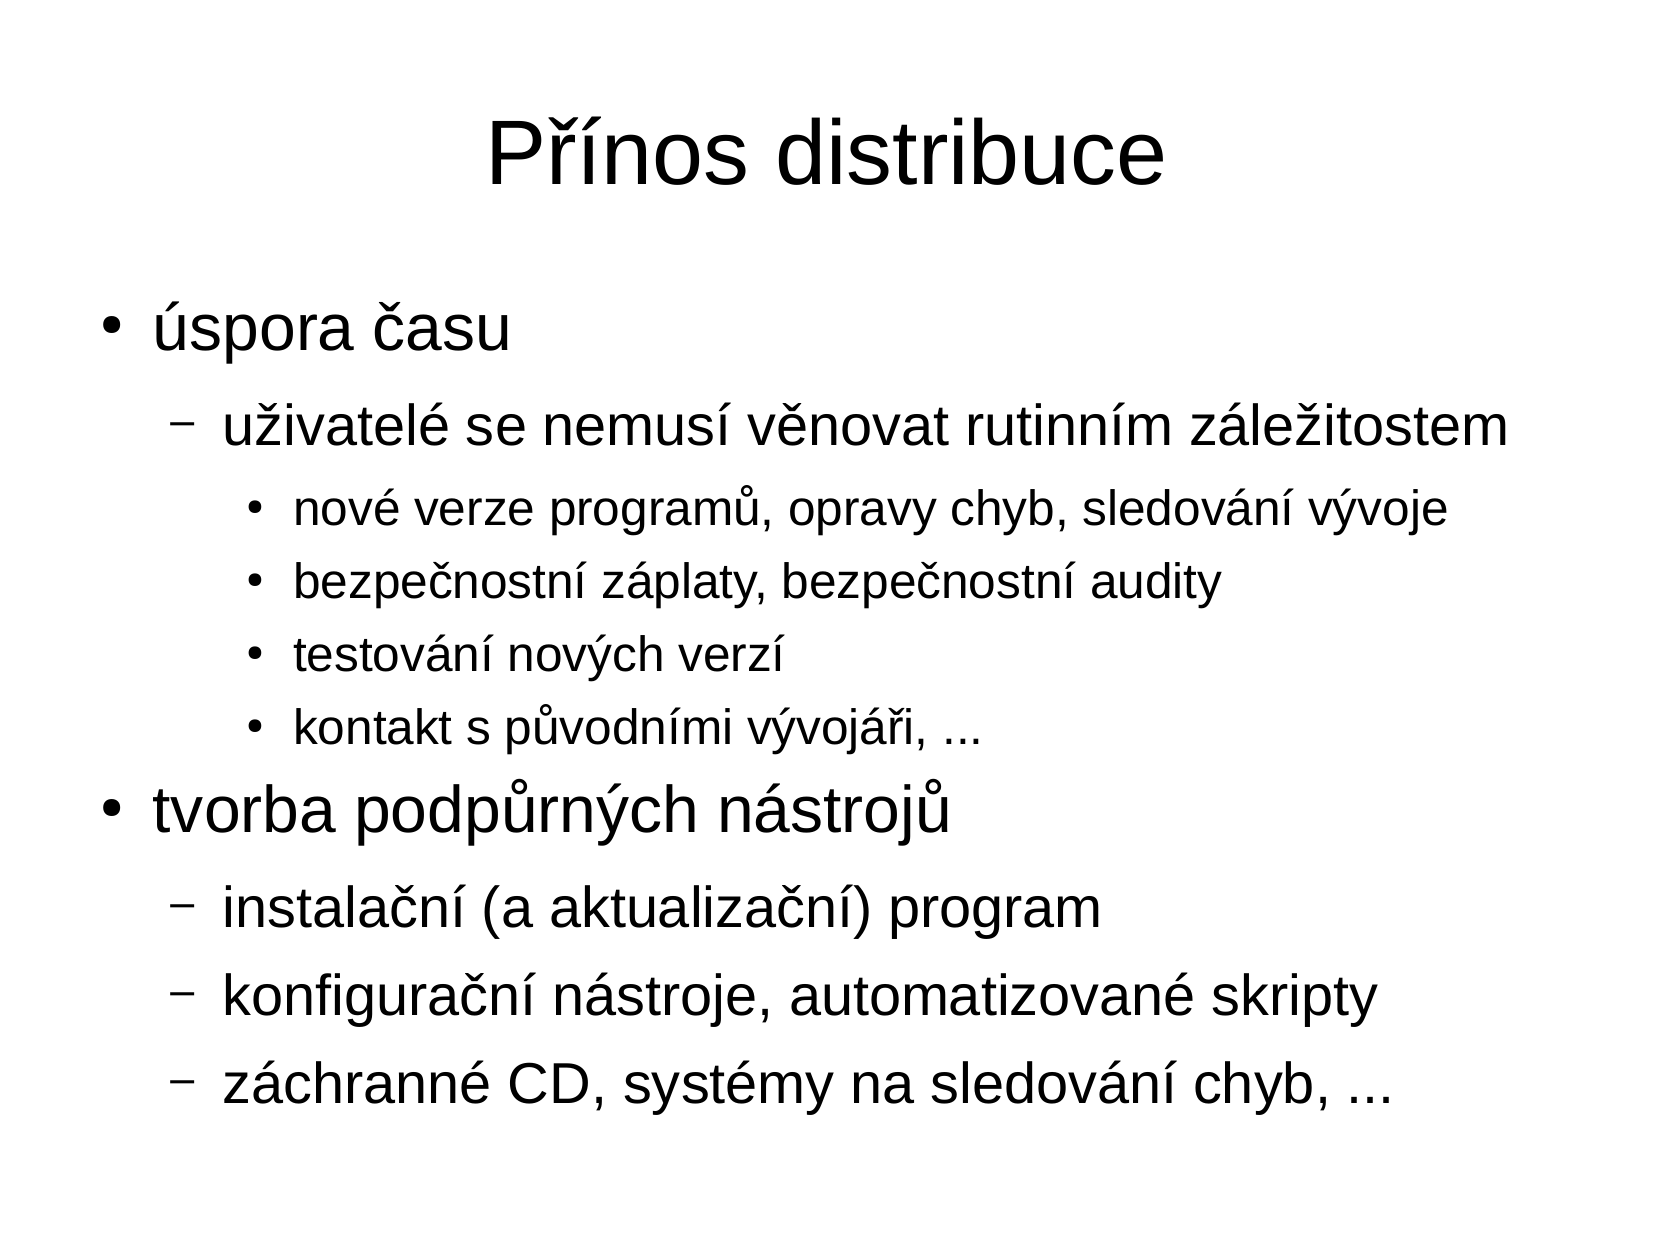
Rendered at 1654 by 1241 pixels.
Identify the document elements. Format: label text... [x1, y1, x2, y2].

list úspora času uživatelé se nemusí věnovat rutinním záležitostem nové verze programů, opravy chyb, sledování vývoje bezpečnostní záplaty, bezpečnostní audity testování nových verzí kontakt s původními vývojáři, ... tvorba podpůrných nástrojů instalační (a aktualizační) program konfigurační nástroje, automatizované skripty záchranné CD, systémy na sledování chyb, ... [82, 290, 1571, 1123]
title Přínos distribuce [82, 56, 1571, 250]
